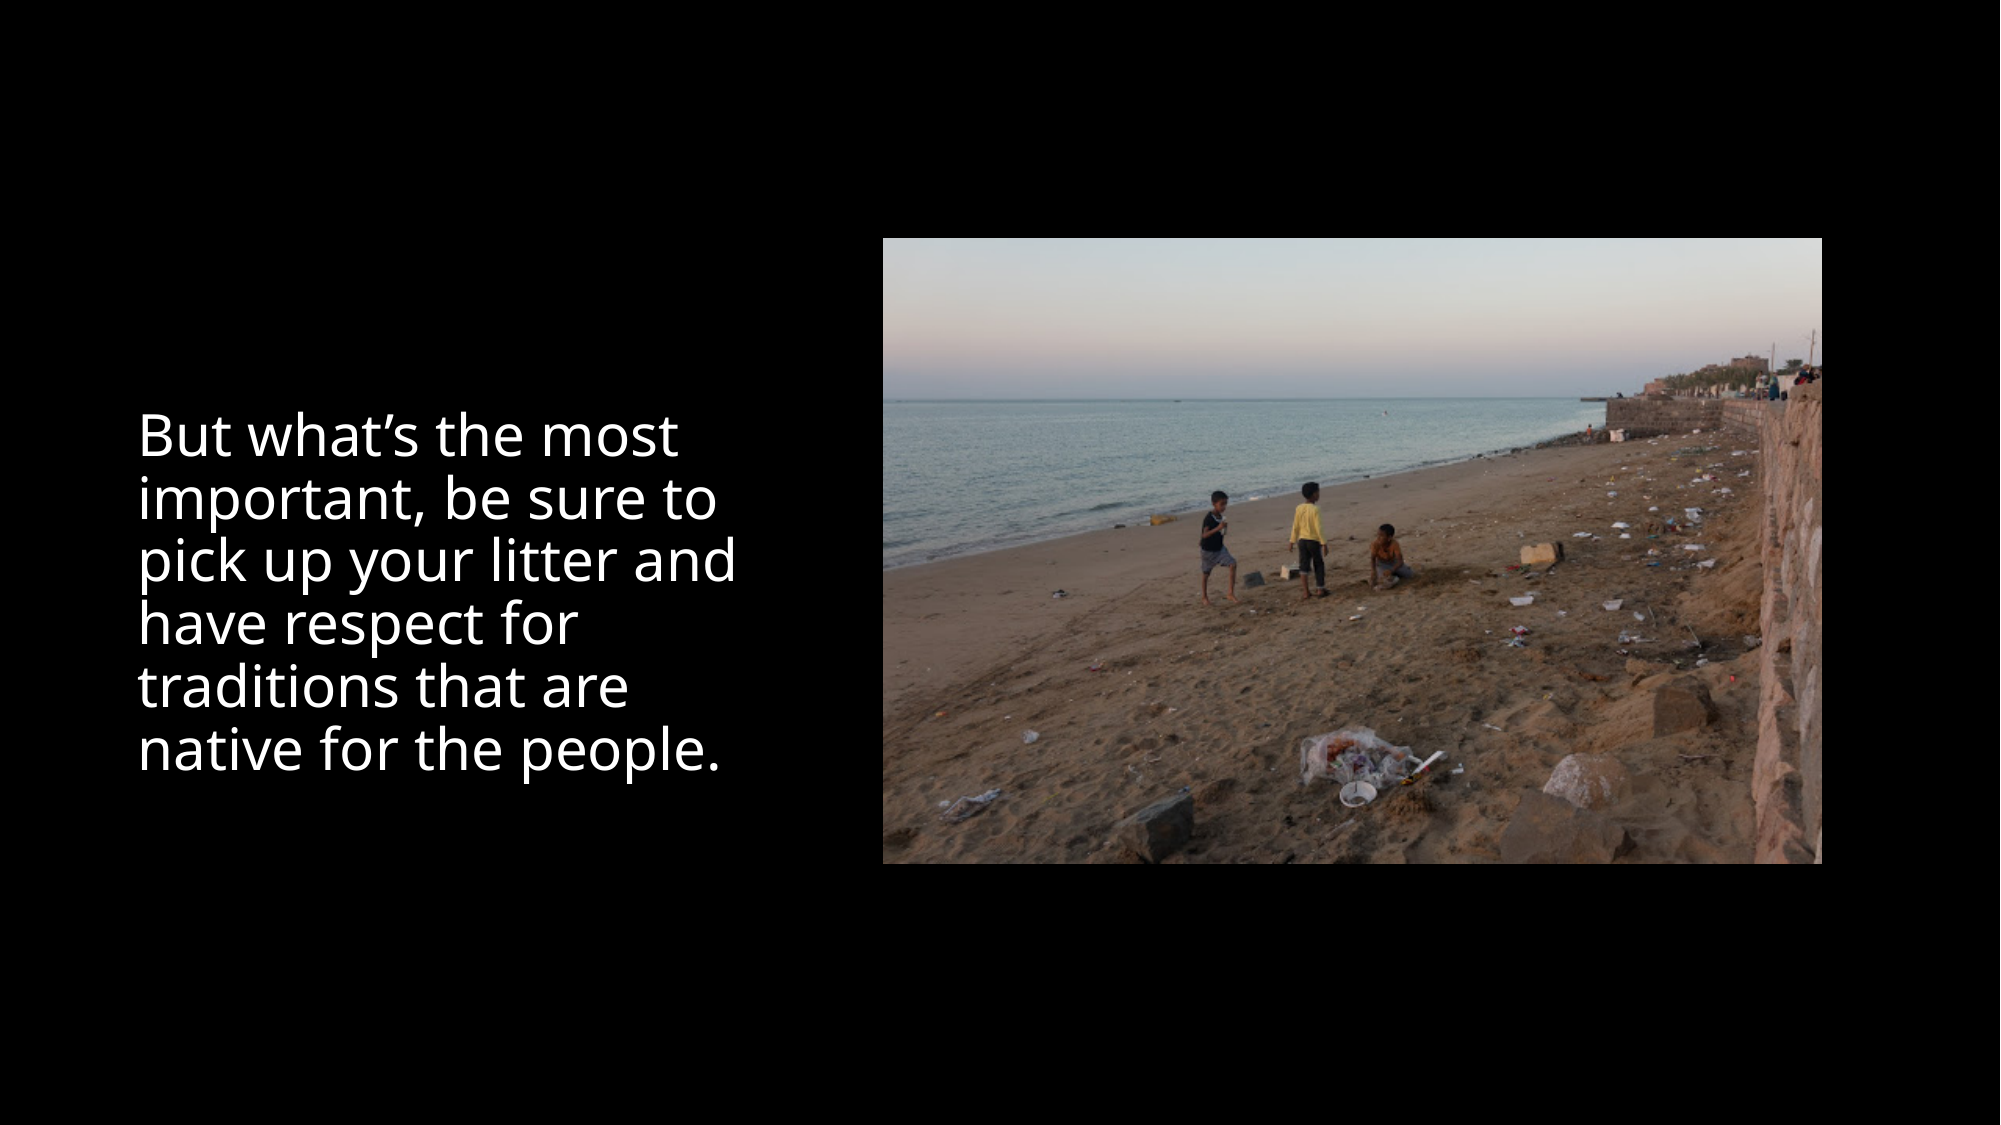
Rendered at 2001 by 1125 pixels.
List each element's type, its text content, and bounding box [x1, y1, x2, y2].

picture [883, 238, 1822, 864]
list But what’s the most important, be sure to pick up your litter and have respect for traditions that are native for the people. [122, 398, 768, 1024]
